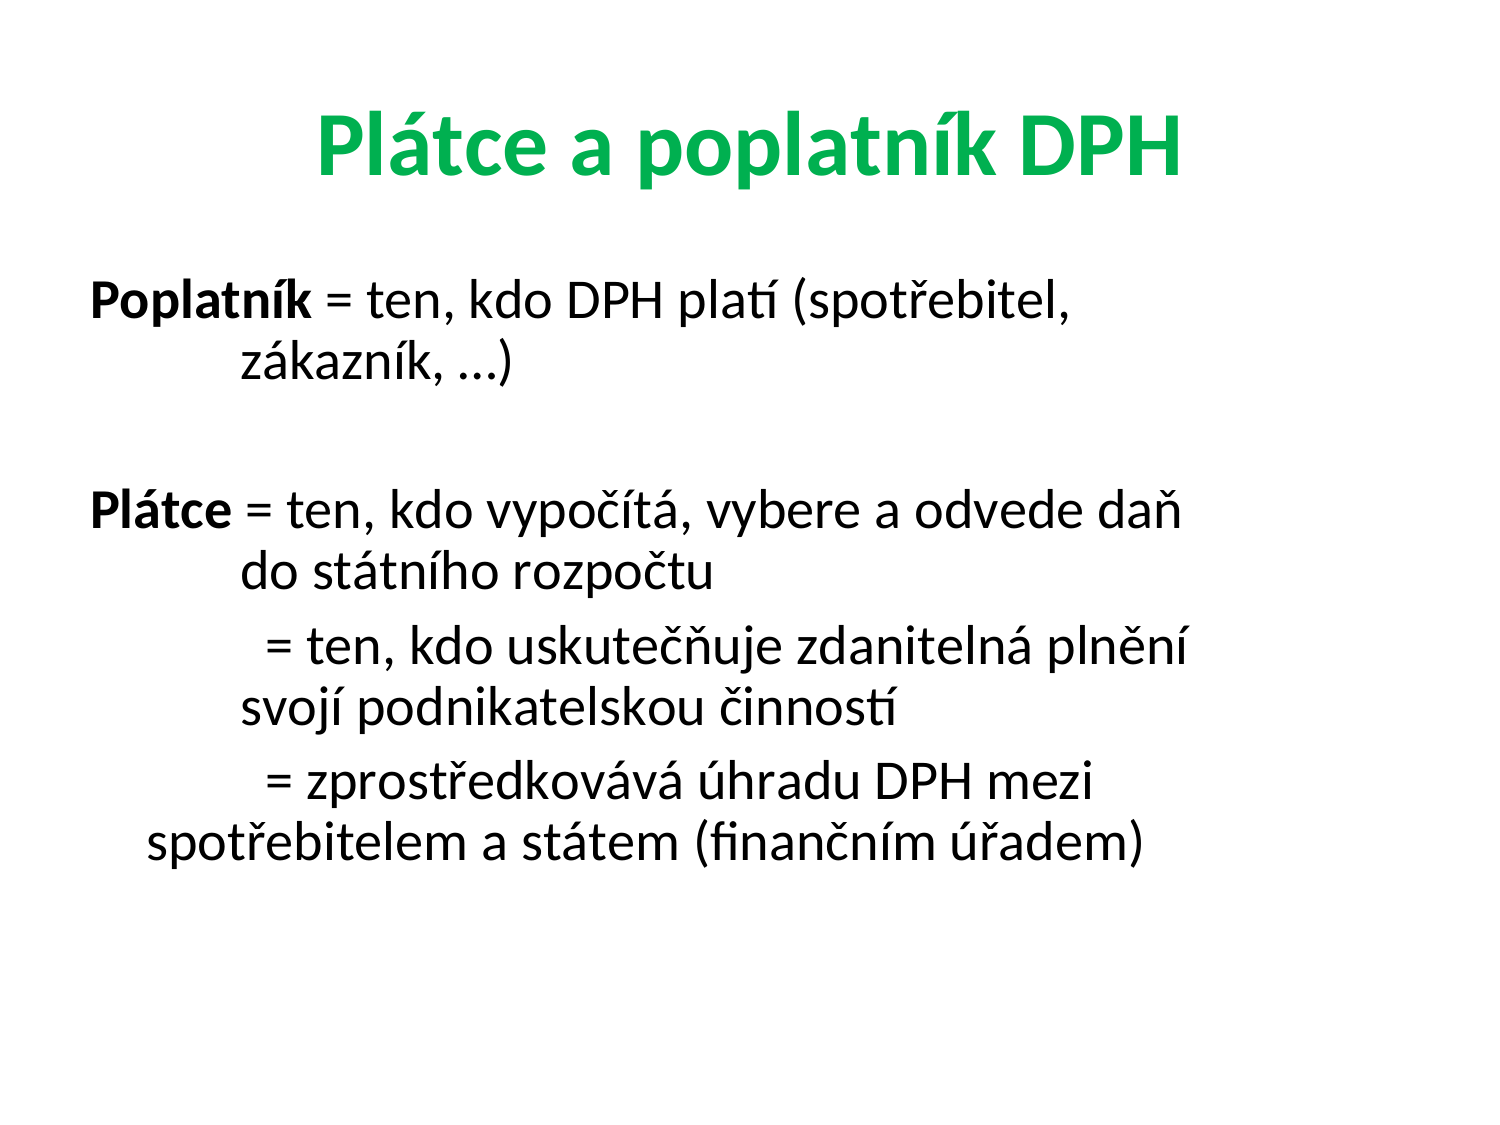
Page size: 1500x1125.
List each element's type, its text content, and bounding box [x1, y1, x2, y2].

list Poplatník = ten, kdo DPH platí (spotřebitel, zákazník, …) Plátce = ten, kdo vypočítá, vybere a odvede daň do státního rozpočtu = ten, kdo uskutečňuje zdanitelná plnění svojí podnikatelskou činností = zprostředkovává úhradu DPH mezi spotřebitelem a státem (finančním úřadem) [75, 262, 1426, 1006]
title Plátce a poplatník DPH [75, 45, 1426, 233]
